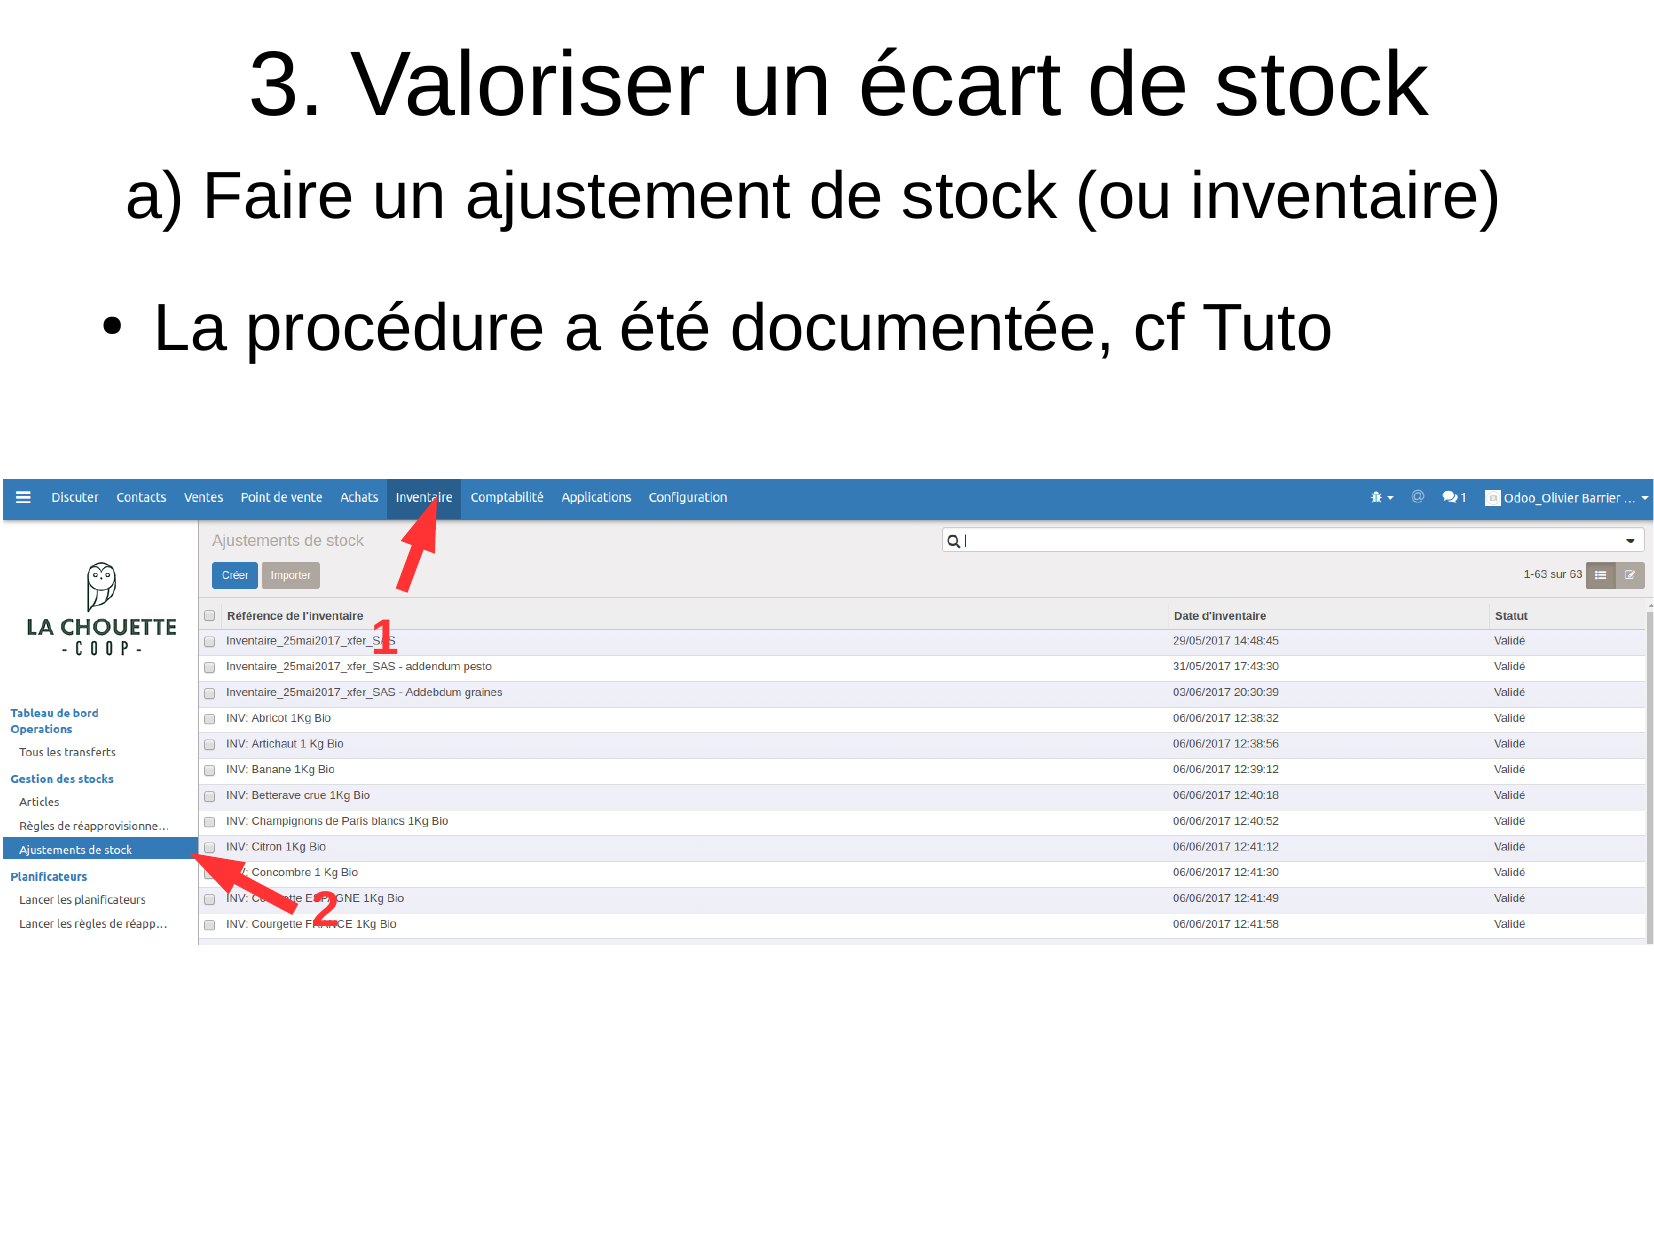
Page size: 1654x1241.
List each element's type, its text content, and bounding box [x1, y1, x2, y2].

picture [3, 479, 1654, 945]
list La procédure a été documentée, cf Tuto [82, 290, 1571, 378]
text_box 2 [296, 873, 355, 945]
title 3. Valoriser un écart de stock a) Faire un ajustement de stock (ou inventaire) [82, 31, 1571, 239]
text_box 1 [355, 602, 414, 674]
